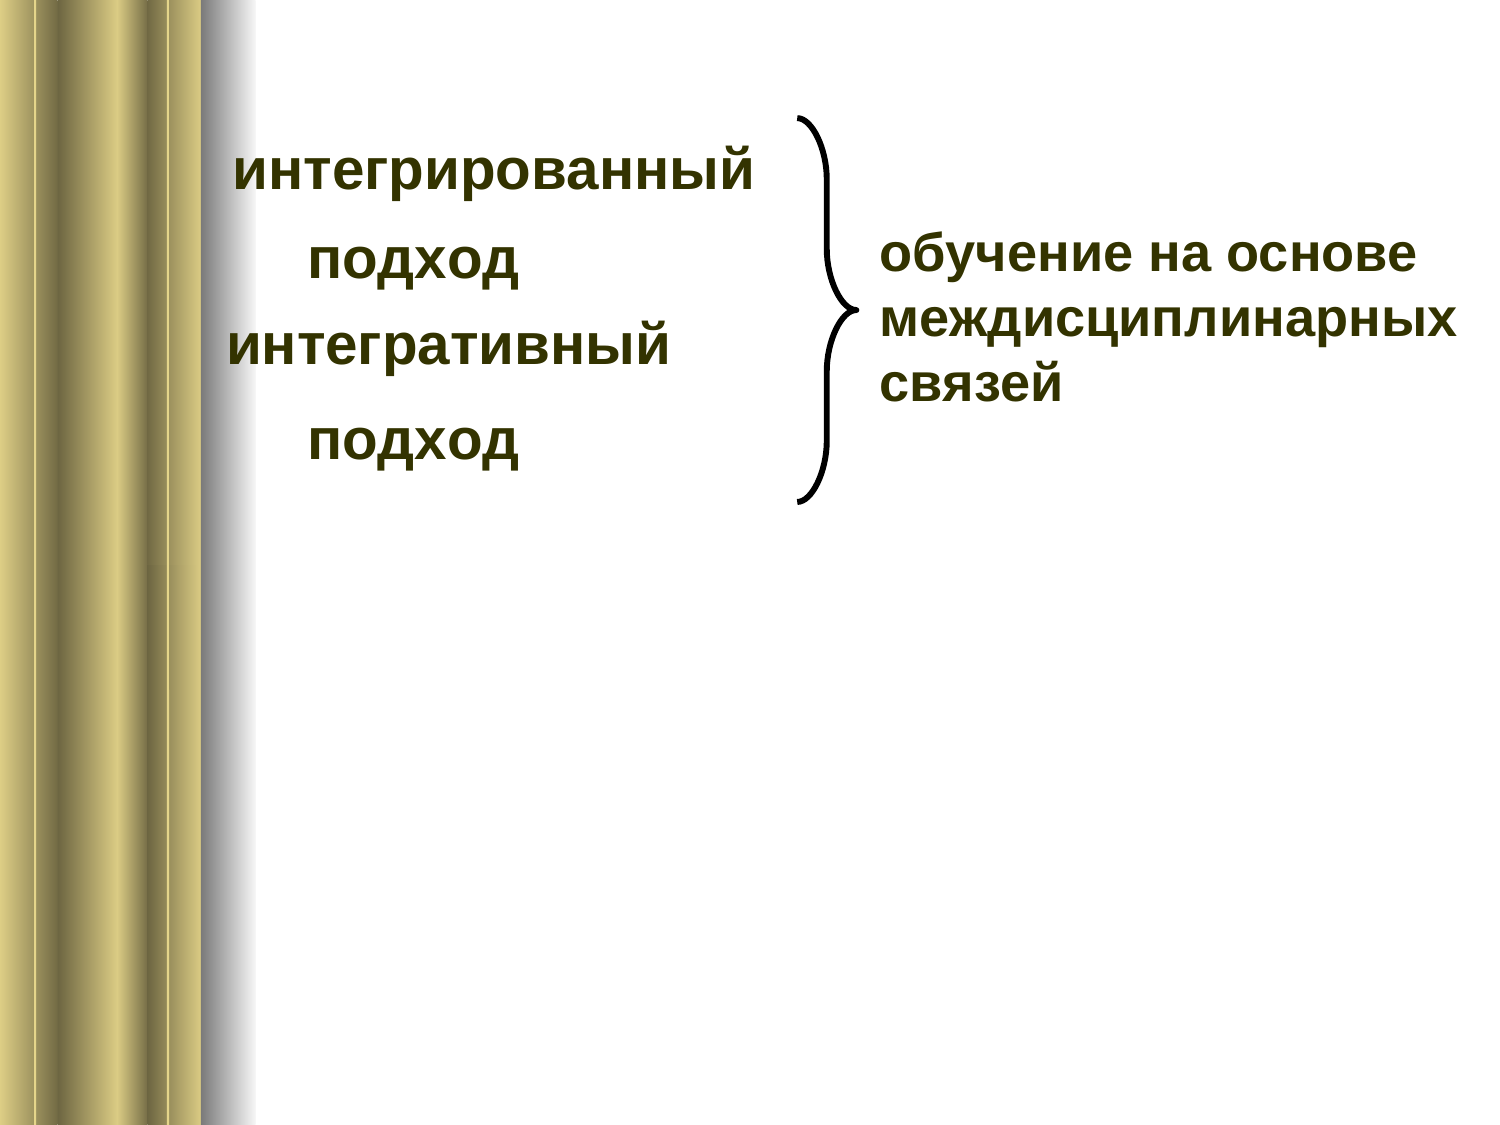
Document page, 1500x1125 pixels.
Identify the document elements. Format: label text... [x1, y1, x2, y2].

text_box обучение на основе междисциплинарных связей [864, 209, 1474, 420]
subtitle интегрированный подход интегративный подход [177, 88, 1418, 798]
